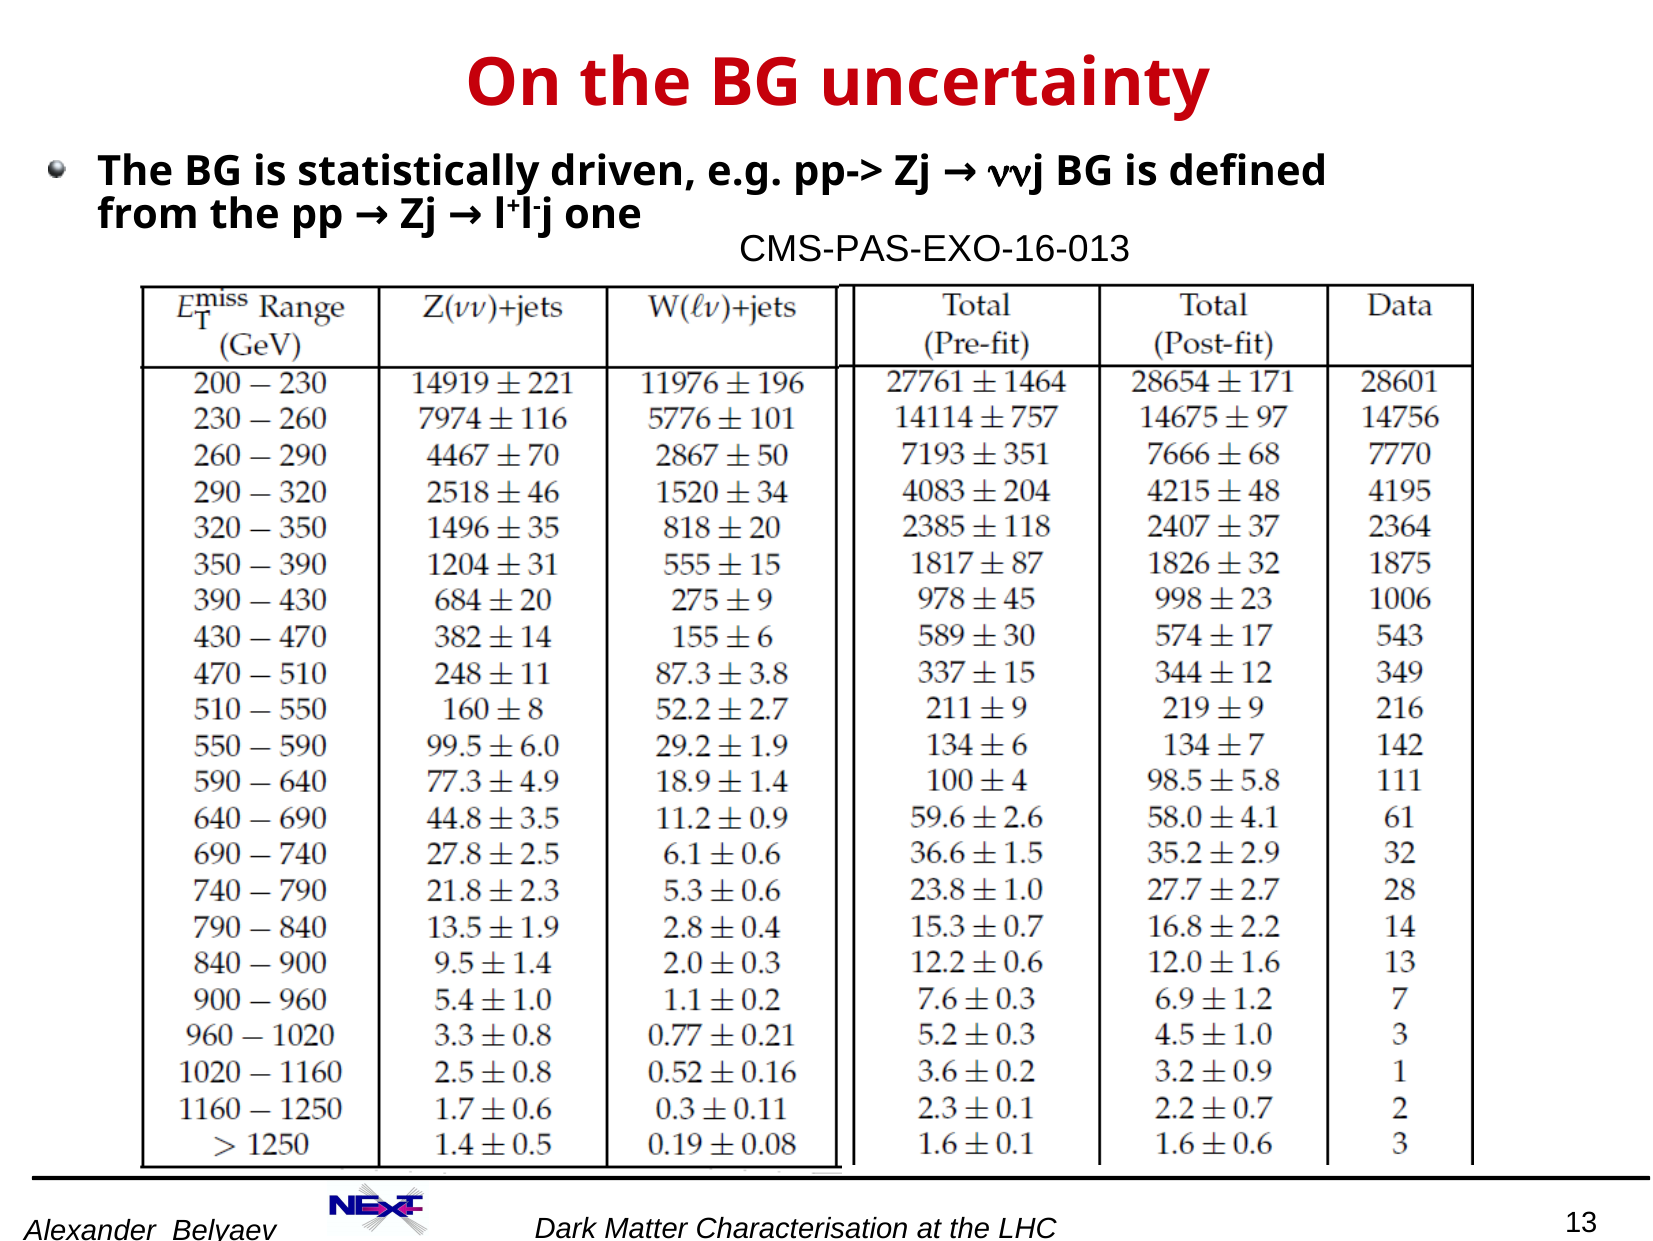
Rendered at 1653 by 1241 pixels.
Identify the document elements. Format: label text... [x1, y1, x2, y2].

text_box CMS-PAS-EXO-16-013 [724, 216, 1146, 290]
picture [327, 1181, 429, 1236]
text_box The BG is statistically driven, e.g. pp-> Zj → nnj BG is defined from the pp → Zj → l+l-j one [16, 144, 1435, 275]
title On the BG uncertainty [0, 23, 1653, 136]
picture [139, 280, 1474, 1174]
